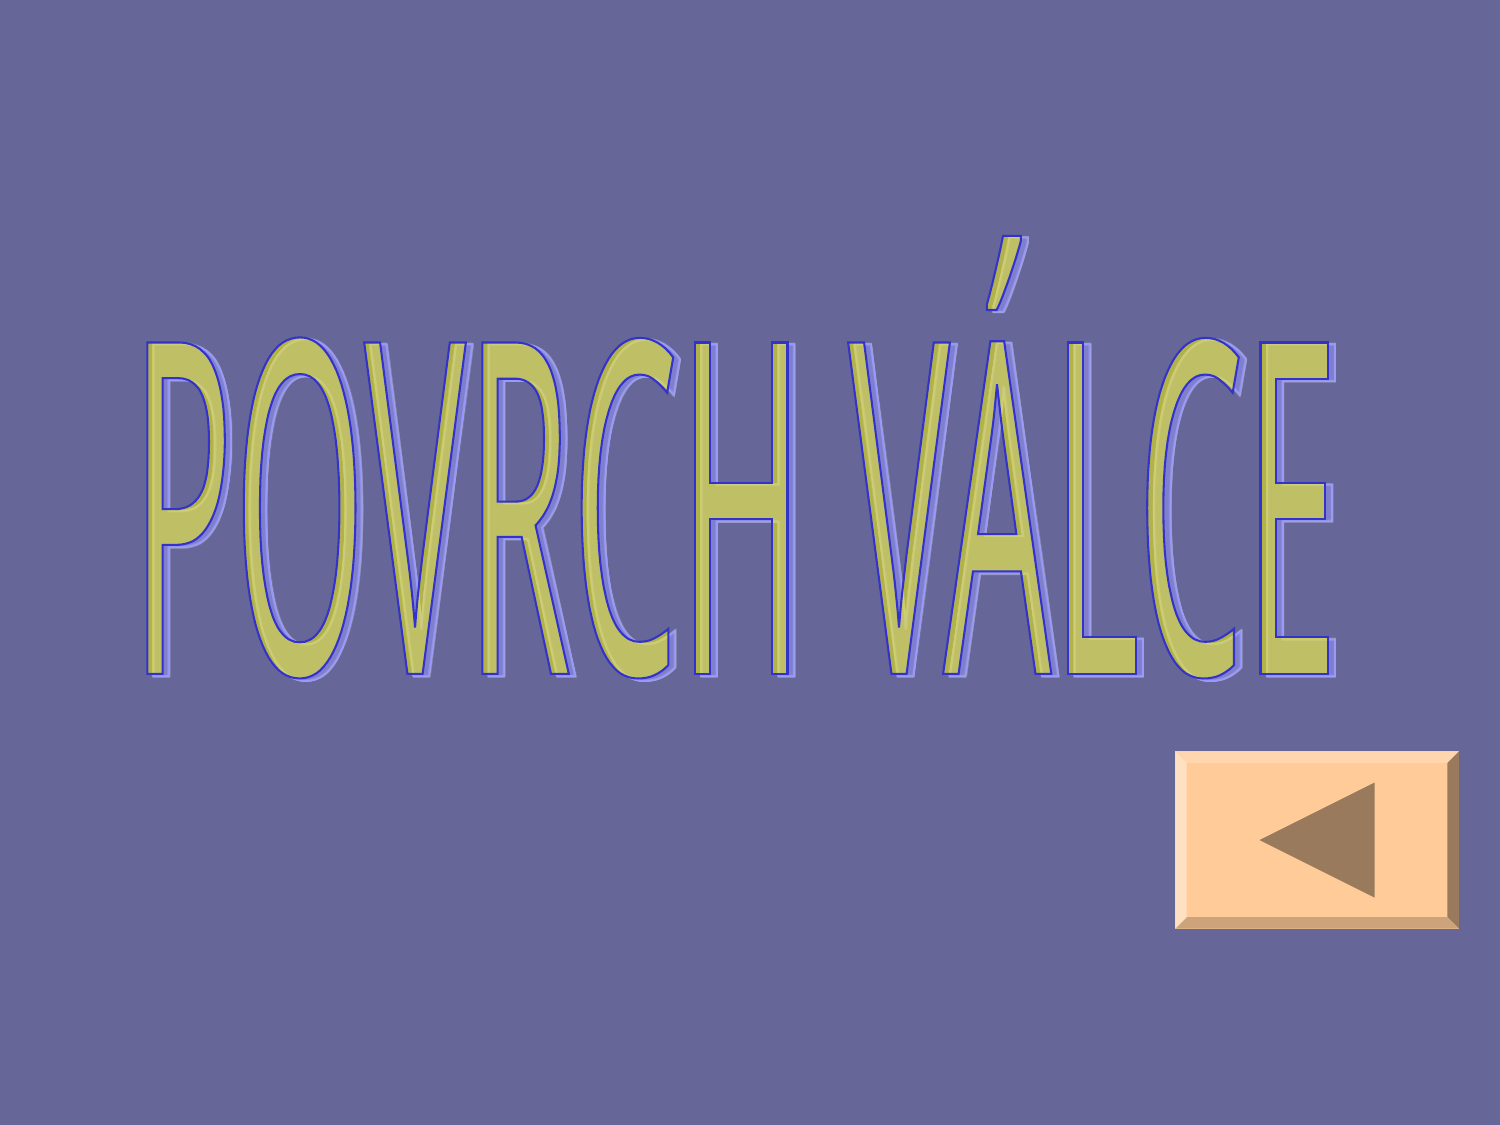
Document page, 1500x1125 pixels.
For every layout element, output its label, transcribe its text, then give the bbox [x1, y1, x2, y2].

text_box POVRCH VÁLCE [986, 235, 1021, 310]
text_box POVRCH VÁLCE [364, 342, 466, 674]
text_box [1176, 751, 1459, 929]
text_box POVRCH VÁLCE [1147, 337, 1239, 679]
text_box POVRCH VÁLCE [581, 337, 674, 679]
text_box POVRCH VÁLCE [848, 342, 950, 674]
text_box POVRCH VÁLCE [147, 342, 225, 674]
text_box POVRCH VÁLCE [482, 342, 569, 674]
text_box POVRCH VÁLCE [1260, 342, 1329, 674]
text_box POVRCH VÁLCE [243, 337, 356, 679]
text_box POVRCH VÁLCE [943, 341, 1052, 674]
text_box POVRCH VÁLCE [694, 342, 788, 674]
text_box POVRCH VÁLCE [1067, 342, 1137, 674]
